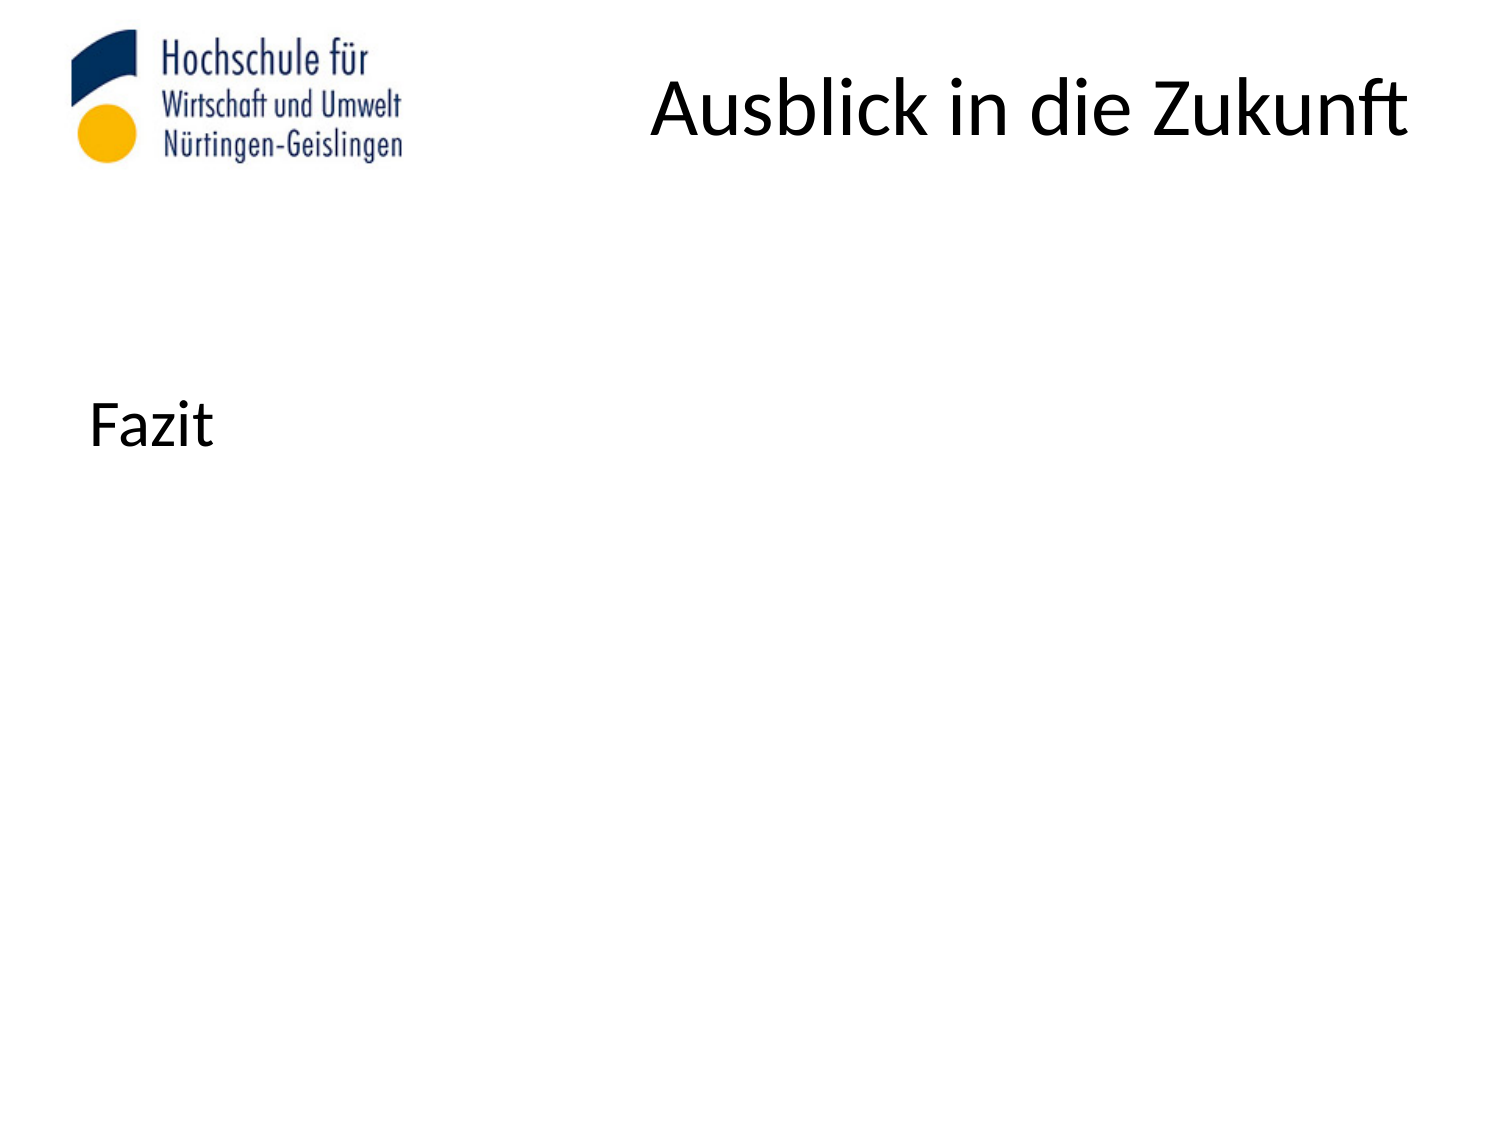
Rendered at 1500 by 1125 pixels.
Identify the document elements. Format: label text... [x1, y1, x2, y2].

list Fazit [75, 262, 1425, 1005]
picture [3, 19, 472, 176]
title Ausblick in die Zukunft [75, 45, 1425, 233]
